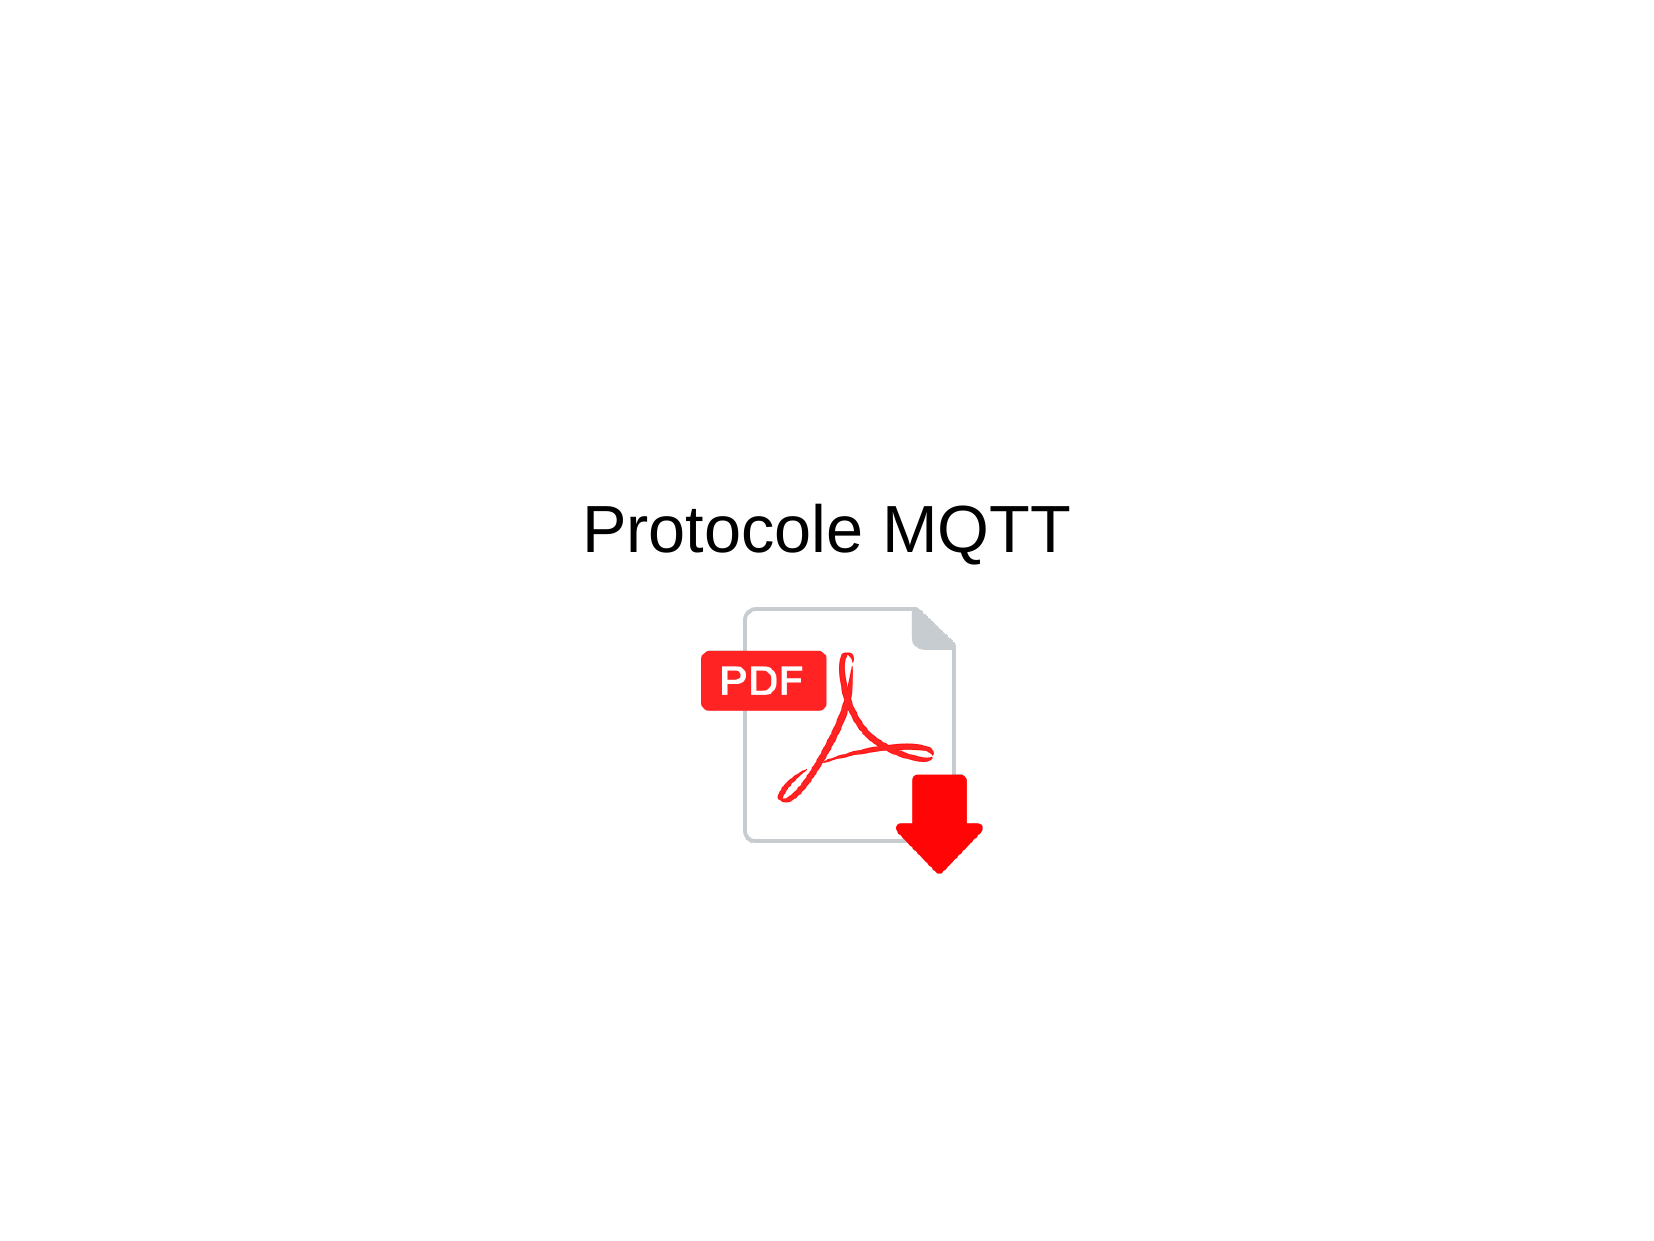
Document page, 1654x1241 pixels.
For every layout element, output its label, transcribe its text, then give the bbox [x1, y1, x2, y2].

picture [701, 607, 983, 874]
subtitle Protocole MQTT [82, 49, 1571, 1010]
